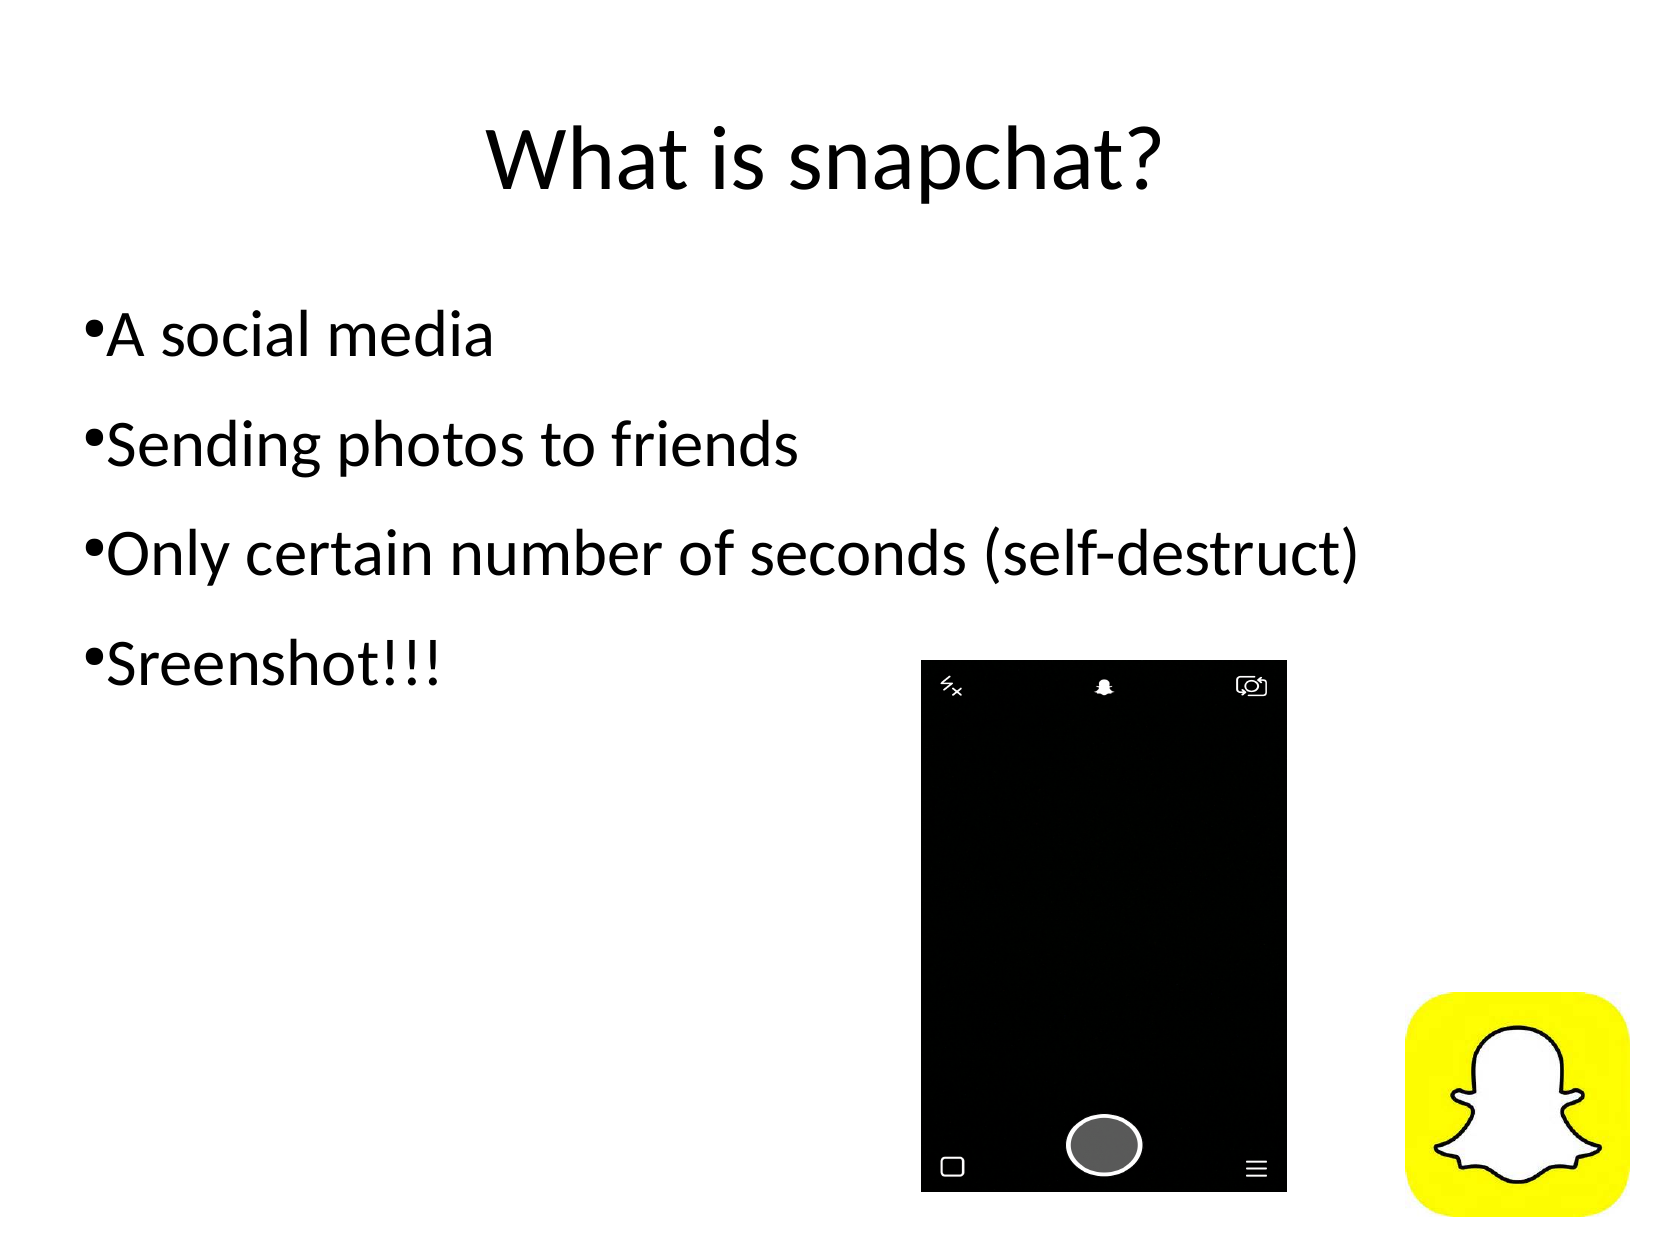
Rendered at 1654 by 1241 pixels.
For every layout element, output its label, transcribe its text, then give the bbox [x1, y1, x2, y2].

title What is snapchat? [82, 49, 1571, 257]
picture [1405, 992, 1630, 1217]
picture [921, 660, 1287, 1192]
list A social media Sending photos to friends Only certain number of seconds (self-destruct) Sreenshot!!! [82, 290, 1571, 1109]
